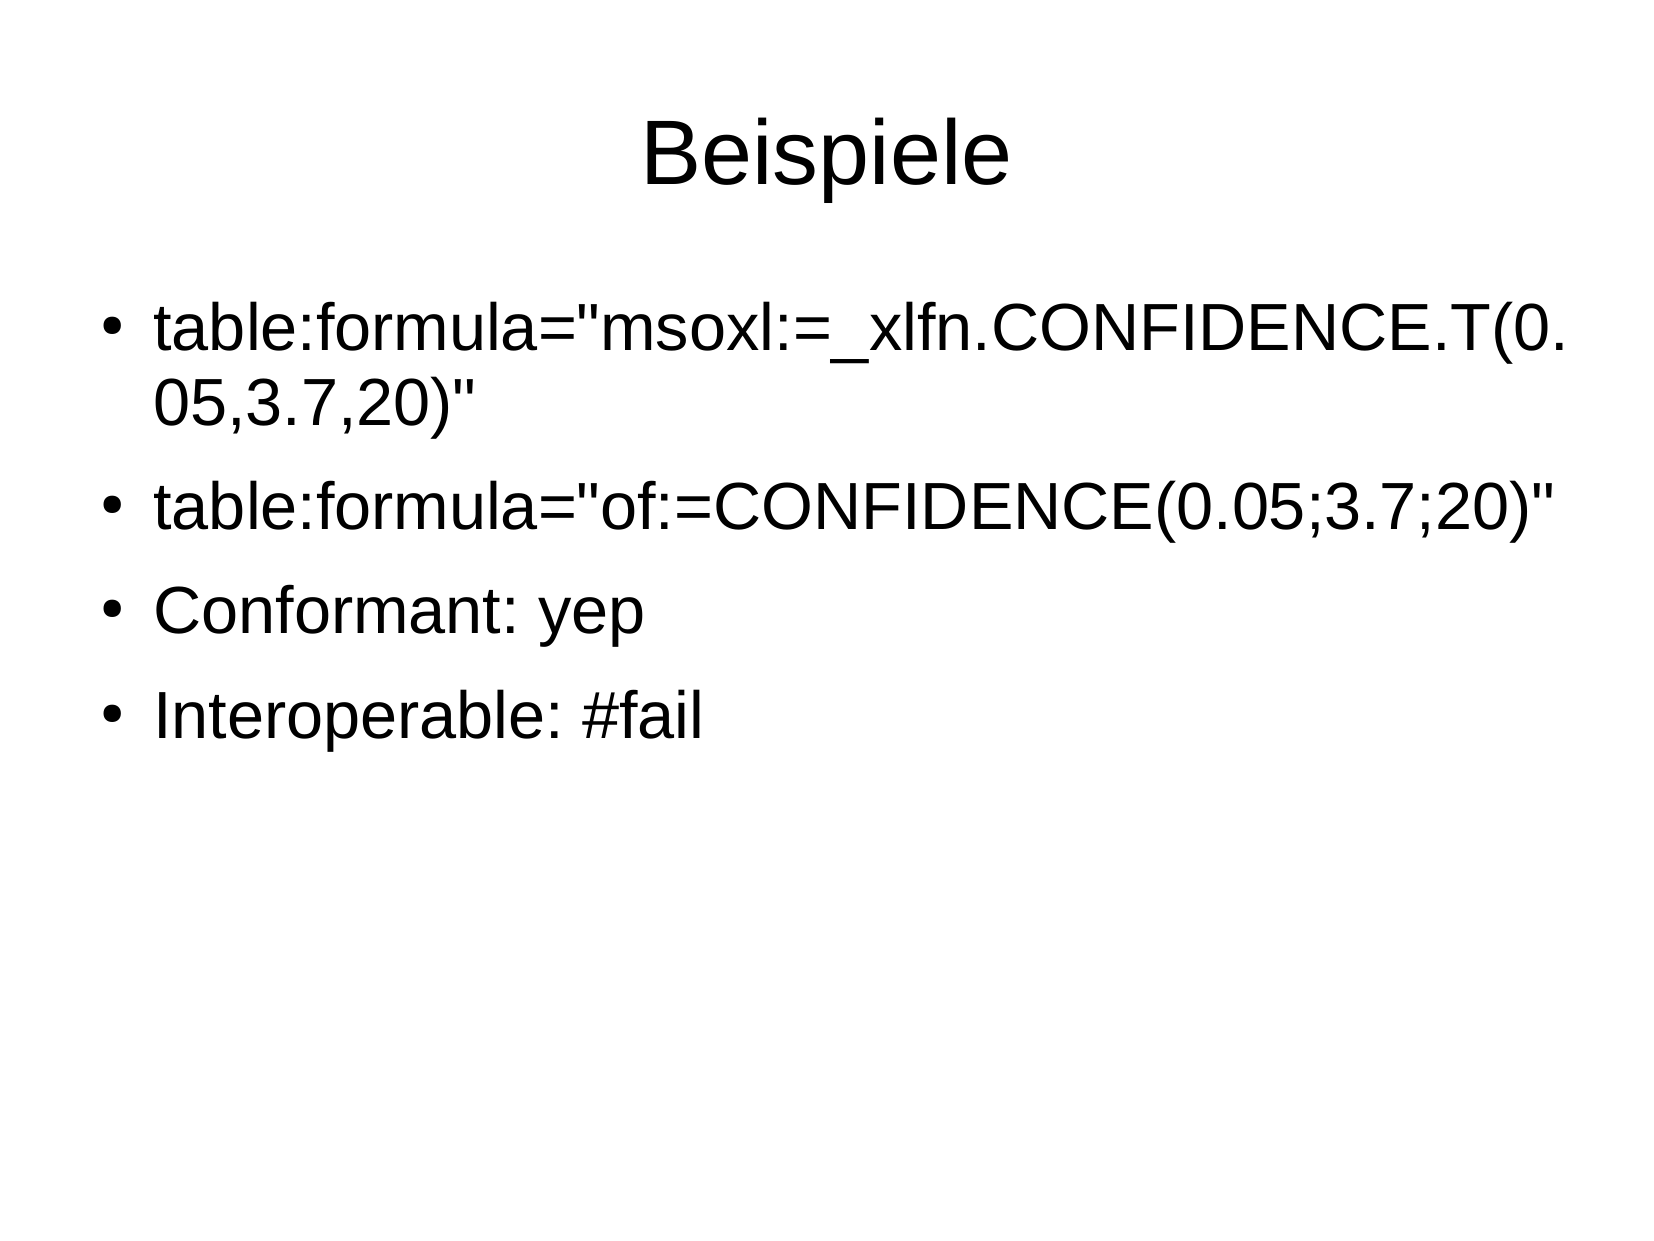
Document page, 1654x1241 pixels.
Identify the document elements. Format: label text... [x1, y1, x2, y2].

title Beispiele [82, 56, 1571, 250]
list table:formula="msoxl:=_xlfn.CONFIDENCE.T(0.05,3.7,20)" table:formula="of:=CONFIDENCE(0.05;3.7;20)" Conformant: yep Interoperable: #fail [82, 290, 1571, 1109]
